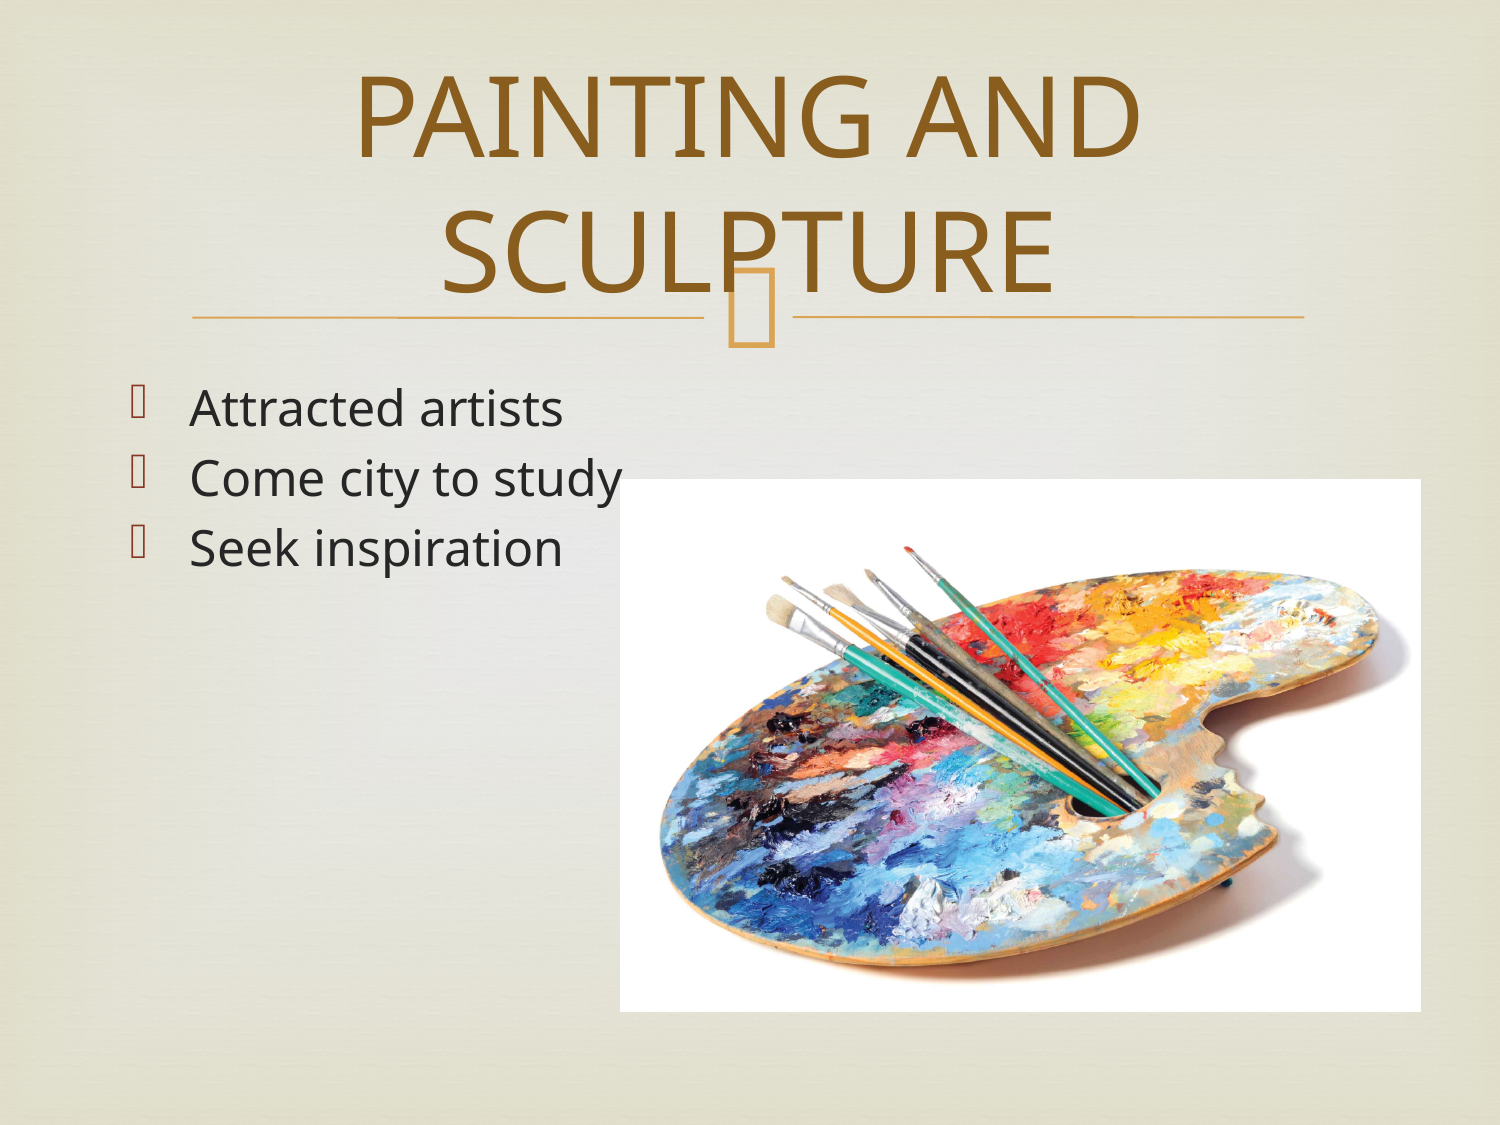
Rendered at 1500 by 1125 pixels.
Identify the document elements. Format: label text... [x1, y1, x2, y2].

title PAINTING AND SCULPTURE [112, 93, 1386, 267]
list Attracted artists Come city to study Seek inspiration [114, 368, 1386, 1005]
picture [620, 479, 1421, 1012]
